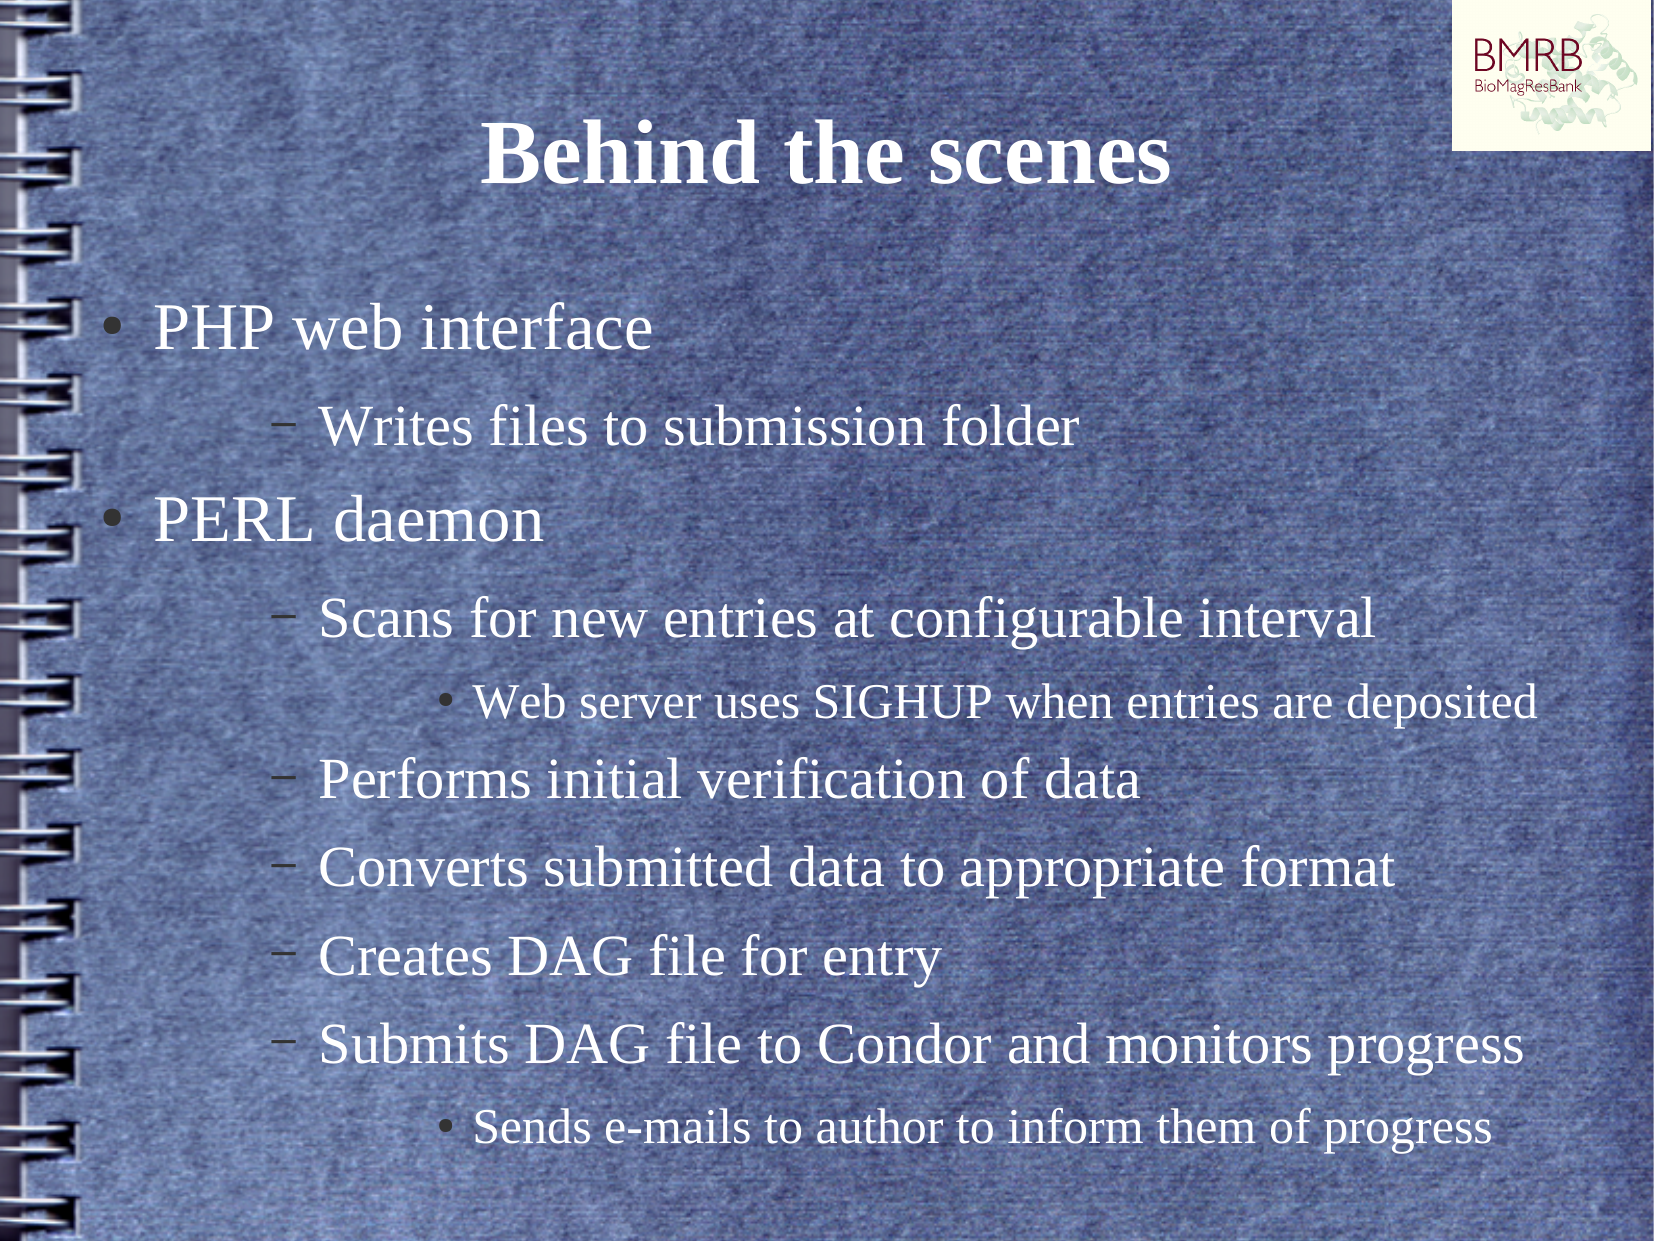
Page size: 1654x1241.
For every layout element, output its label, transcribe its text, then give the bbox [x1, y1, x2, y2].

title Behind the scenes [82, 49, 1571, 257]
list PHP web interface Writes files to submission folder PERL daemon Scans for new entries at configurable interval Web server uses SIGHUP when entries are deposited Performs initial verification of data Converts submitted data to appropriate format Creates DAG file for entry Submits DAG file to Condor and monitors progress Sends e-mails to author to inform them of progress [82, 290, 1571, 1155]
picture [0, 0, 1654, 1241]
